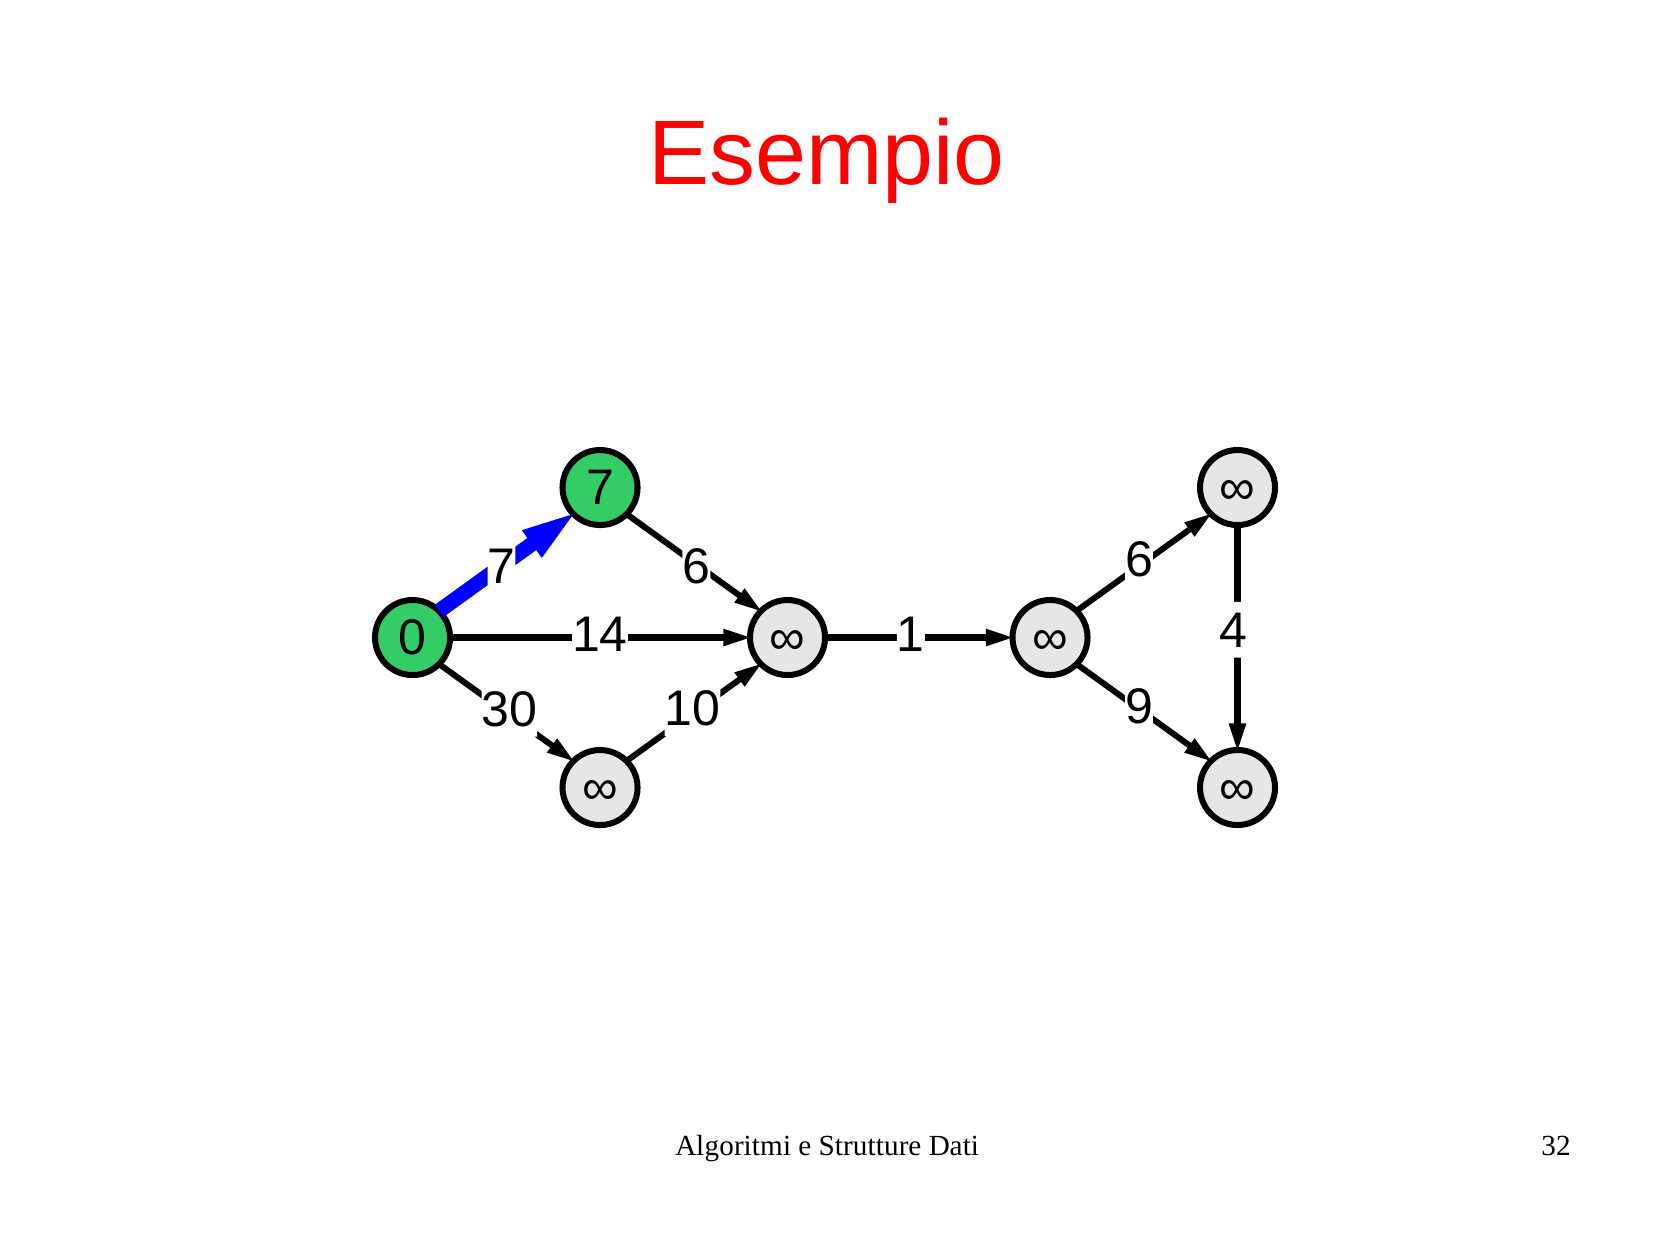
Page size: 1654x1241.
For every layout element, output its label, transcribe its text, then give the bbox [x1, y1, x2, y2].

title Esempio [82, 49, 1571, 257]
text_box ∞ [562, 750, 638, 826]
text_box 6 [1125, 530, 1153, 587]
text_box 9 [1125, 678, 1153, 735]
text_box ∞ [1200, 450, 1276, 525]
text_box 7 [562, 450, 638, 526]
text_box 0 [375, 600, 450, 676]
text_box 4 [1219, 601, 1248, 658]
text_box ∞ [1012, 600, 1088, 676]
text_box ∞ [1200, 750, 1276, 826]
text_box 30 [481, 680, 538, 737]
text_box 7 [487, 538, 516, 595]
text_box 10 [664, 680, 721, 736]
text_box ∞ [750, 600, 825, 676]
text_box 1 [896, 605, 925, 662]
text_box 6 [682, 538, 711, 595]
text_box 14 [572, 605, 628, 662]
